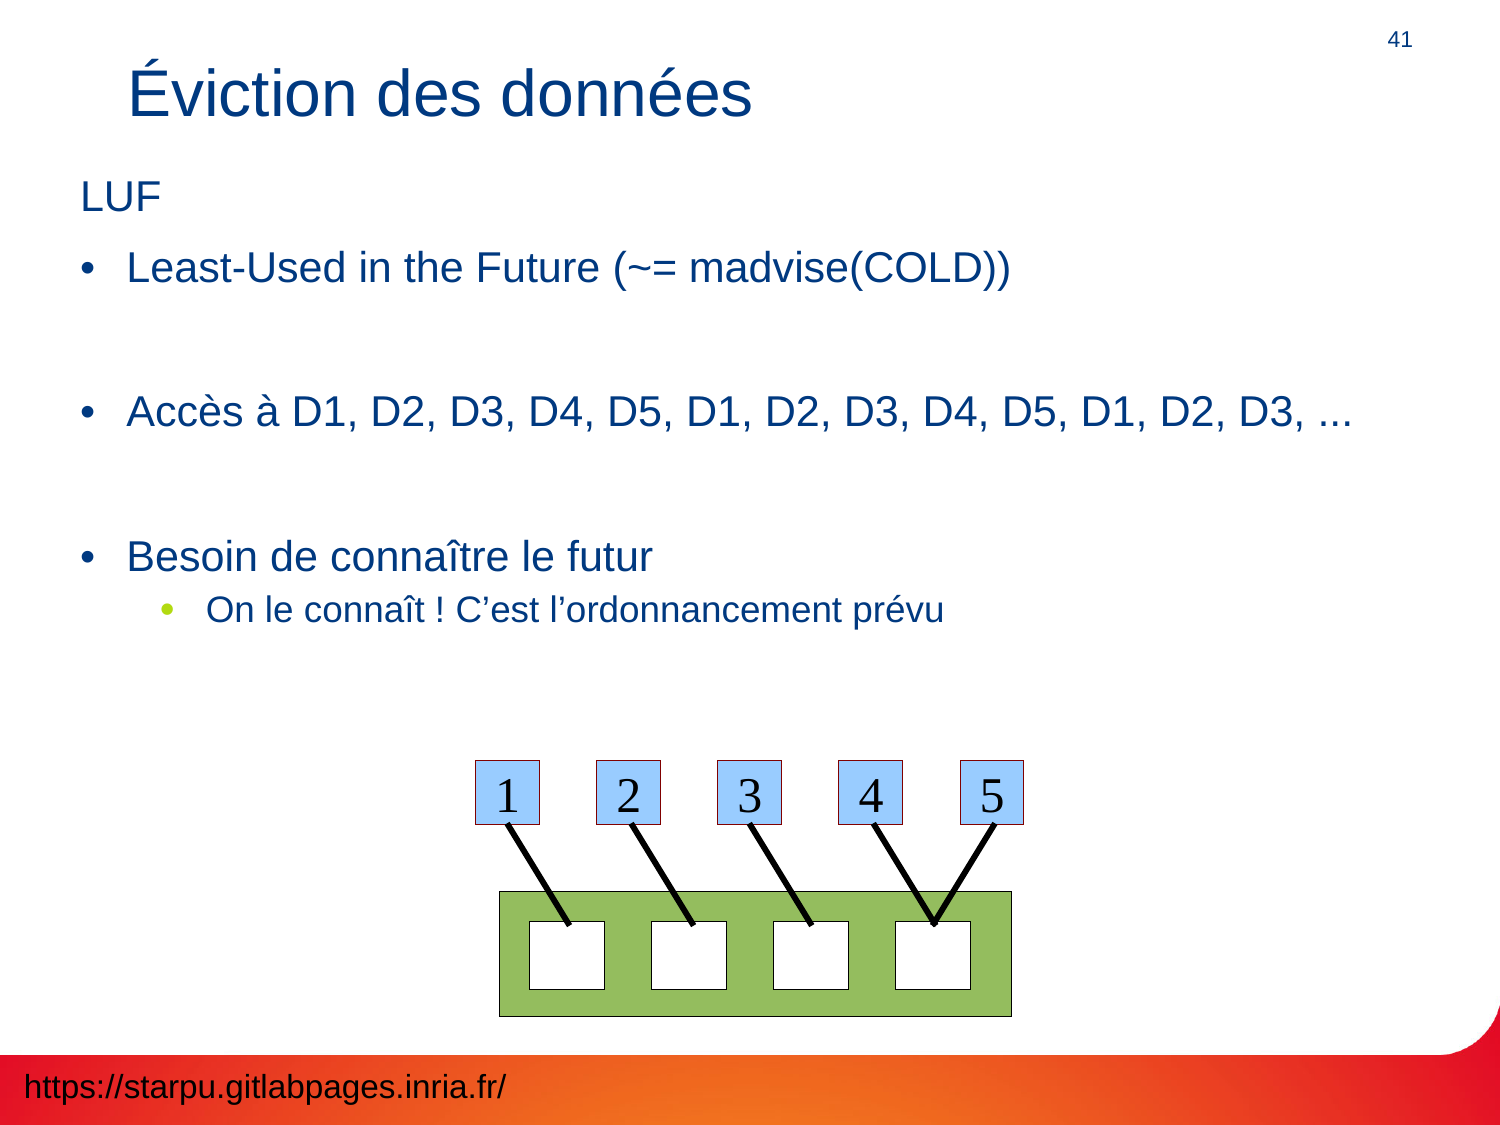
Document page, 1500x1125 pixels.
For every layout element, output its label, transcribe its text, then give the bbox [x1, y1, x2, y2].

text_box [919, 891, 949, 915]
text_box 3 [717, 760, 782, 825]
text_box 1 [475, 760, 540, 825]
picture [0, 947, 1500, 1125]
title Éviction des données [112, 0, 1474, 188]
text_box [499, 891, 1012, 1017]
text_box 2 [596, 760, 661, 825]
text_box 4 [838, 760, 903, 825]
list LUF Least-Used in the Future (~= madvise(COLD)) Accès à D1, D2, D3, D4, D5, D1, D2, D3, D4, D5, D1, D2, D3, ... Besoin de connaître le futur On le connaît ! C’est l’ordonnancement prévu [65, 164, 1428, 946]
text_box 5 [960, 760, 1024, 825]
